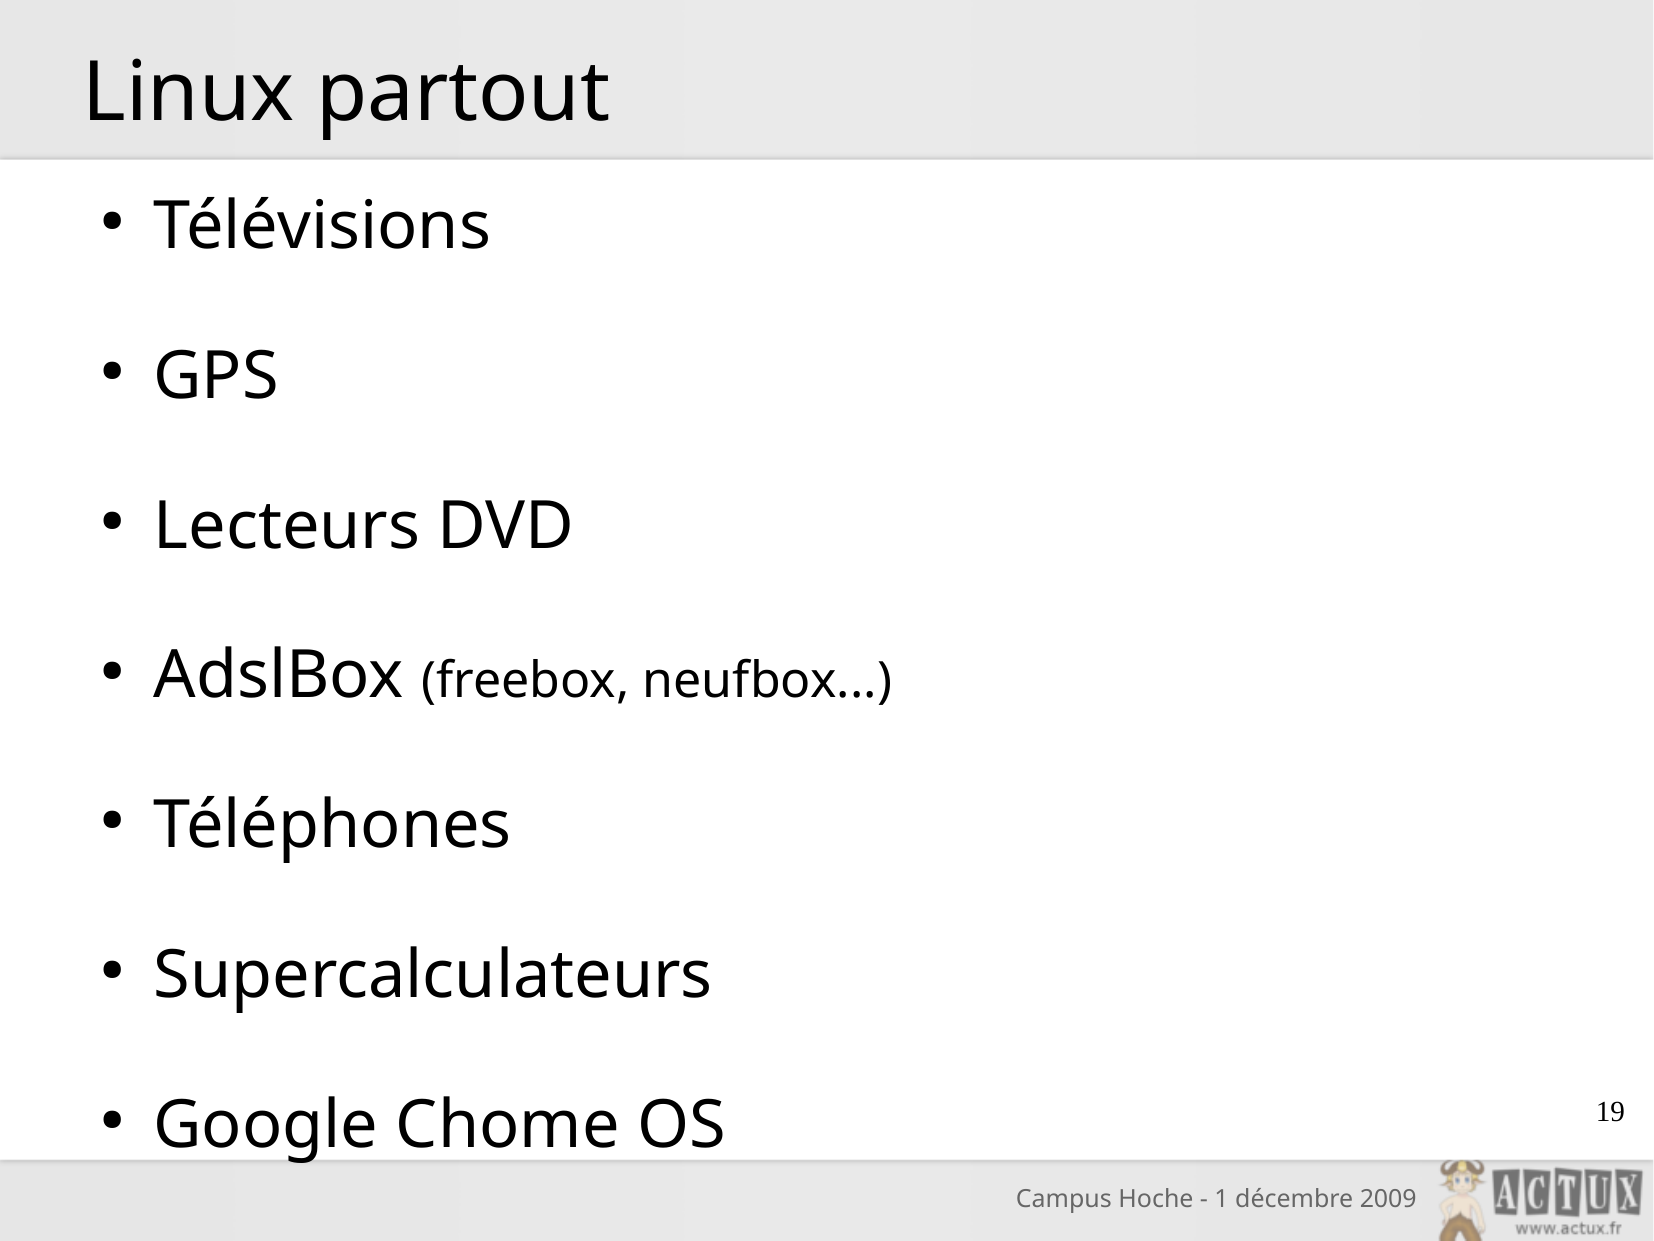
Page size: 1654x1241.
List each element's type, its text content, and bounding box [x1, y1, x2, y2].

picture [0, 0, 1654, 1241]
list Télévisions GPS Lecteurs DVD AdslBox (freebox, neufbox...) Téléphones Supercalculateurs Google Chome OS [82, 177, 1571, 1239]
title Linux partout [82, 29, 1571, 148]
